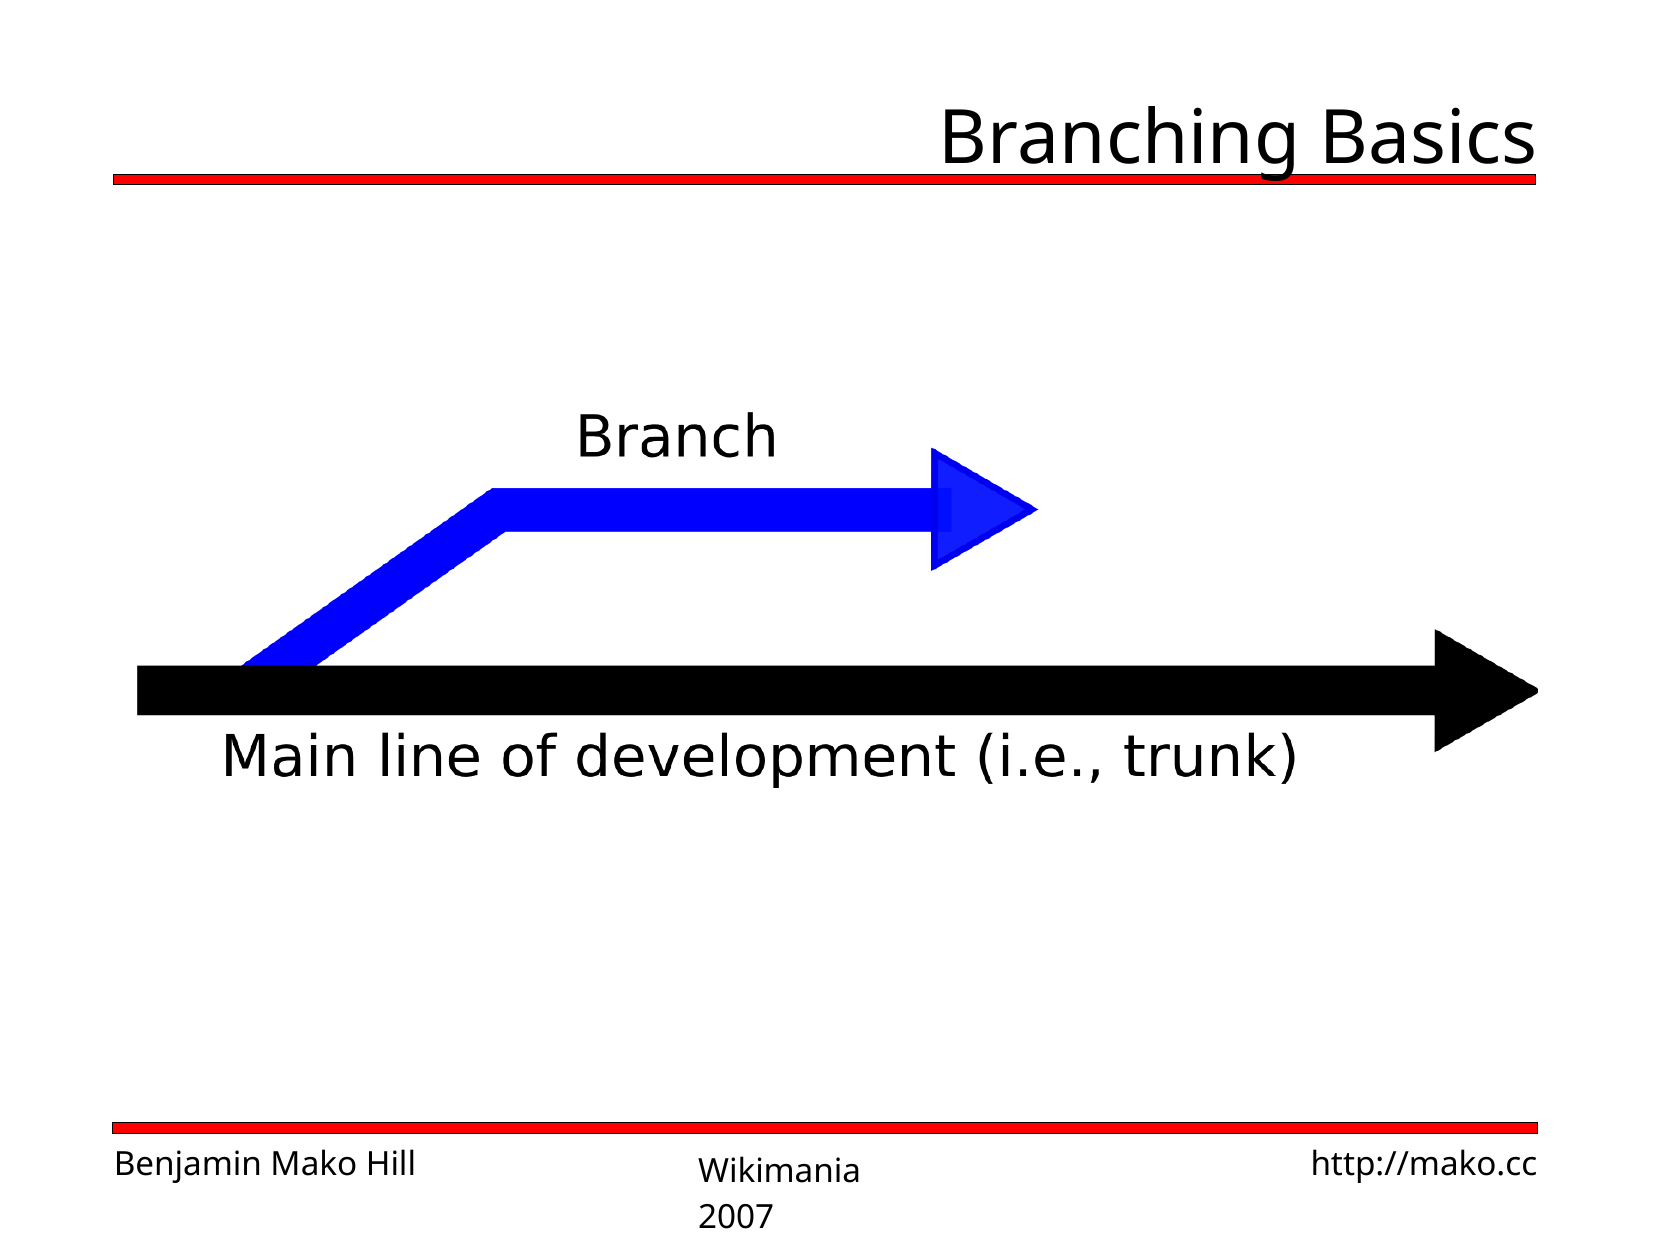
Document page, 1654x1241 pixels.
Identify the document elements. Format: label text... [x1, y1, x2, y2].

picture [112, 412, 1538, 788]
title Branching Basics [125, 70, 1538, 198]
